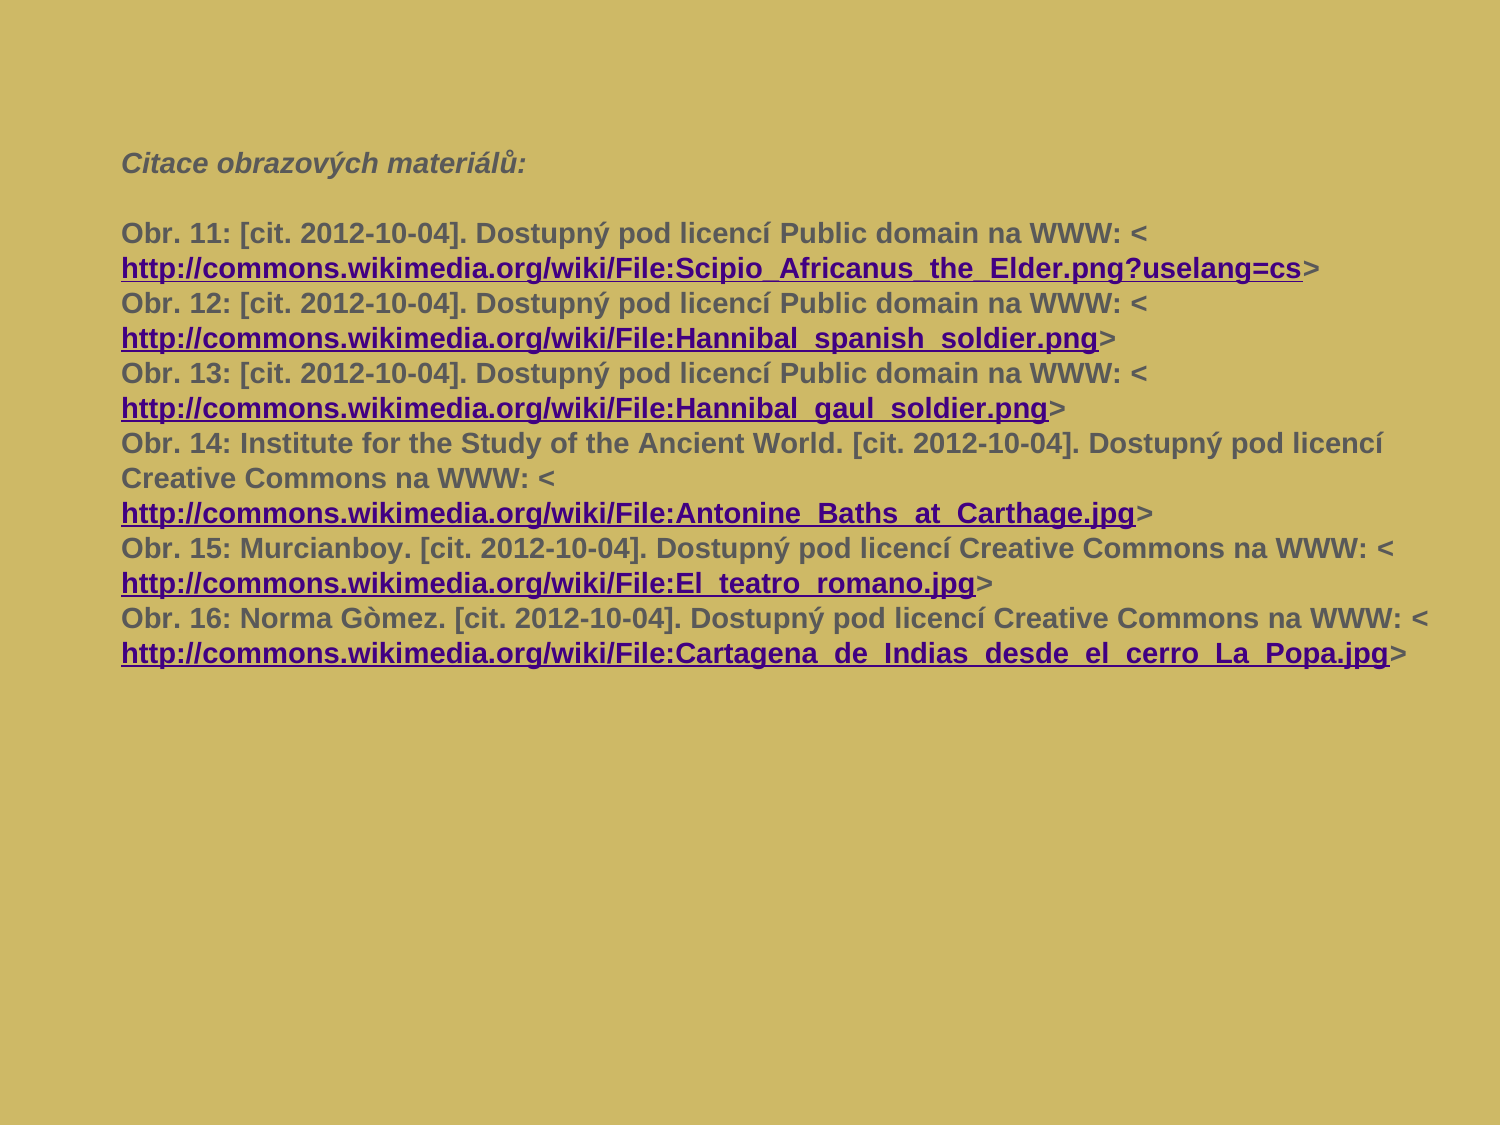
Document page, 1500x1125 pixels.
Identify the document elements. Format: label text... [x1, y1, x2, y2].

text_box Citace obrazových materiálů: Obr. 11: [cit. 2012-10-04]. Dostupný pod licencí Public domain na WWW: <http://commons.wikimedia.org/wiki/File:Scipio_Africanus_the_Elder.png?uselang=cs> Obr. 12: [cit. 2012-10-04]. Dostupný pod licencí Public domain na WWW: <http://commons.wikimedia.org/wiki/File:Hannibal_spanish_soldier.png> Obr. 13: [cit. 2012-10-04]. Dostupný pod licencí Public domain na WWW: <http://commons.wikimedia.org/wiki/File:Hannibal_gaul_soldier.png> Obr. 14: Institute for the Study of the Ancient World. [cit. 2012-10-04]. Dostupný pod licencí Creative Commons na WWW: <http://commons.wikimedia.org/wiki/File:Antonine_Baths_at_Carthage.jpg> Obr. 15: Murcianboy. [cit. 2012-10-04]. Dostupný pod licencí Creative Commons na WWW: <http://commons.wikimedia.org/wiki/File:El_teatro_romano.jpg> Obr. 16: Norma Gòmez. [cit. 2012-10-04]. Dostupný pod licencí Creative Commons na WWW: <http://commons.wikimedia.org/wiki/File:Cartagena_de_Indias_desde_el_cerro_La_Popa.jpg> [106, 137, 1500, 678]
